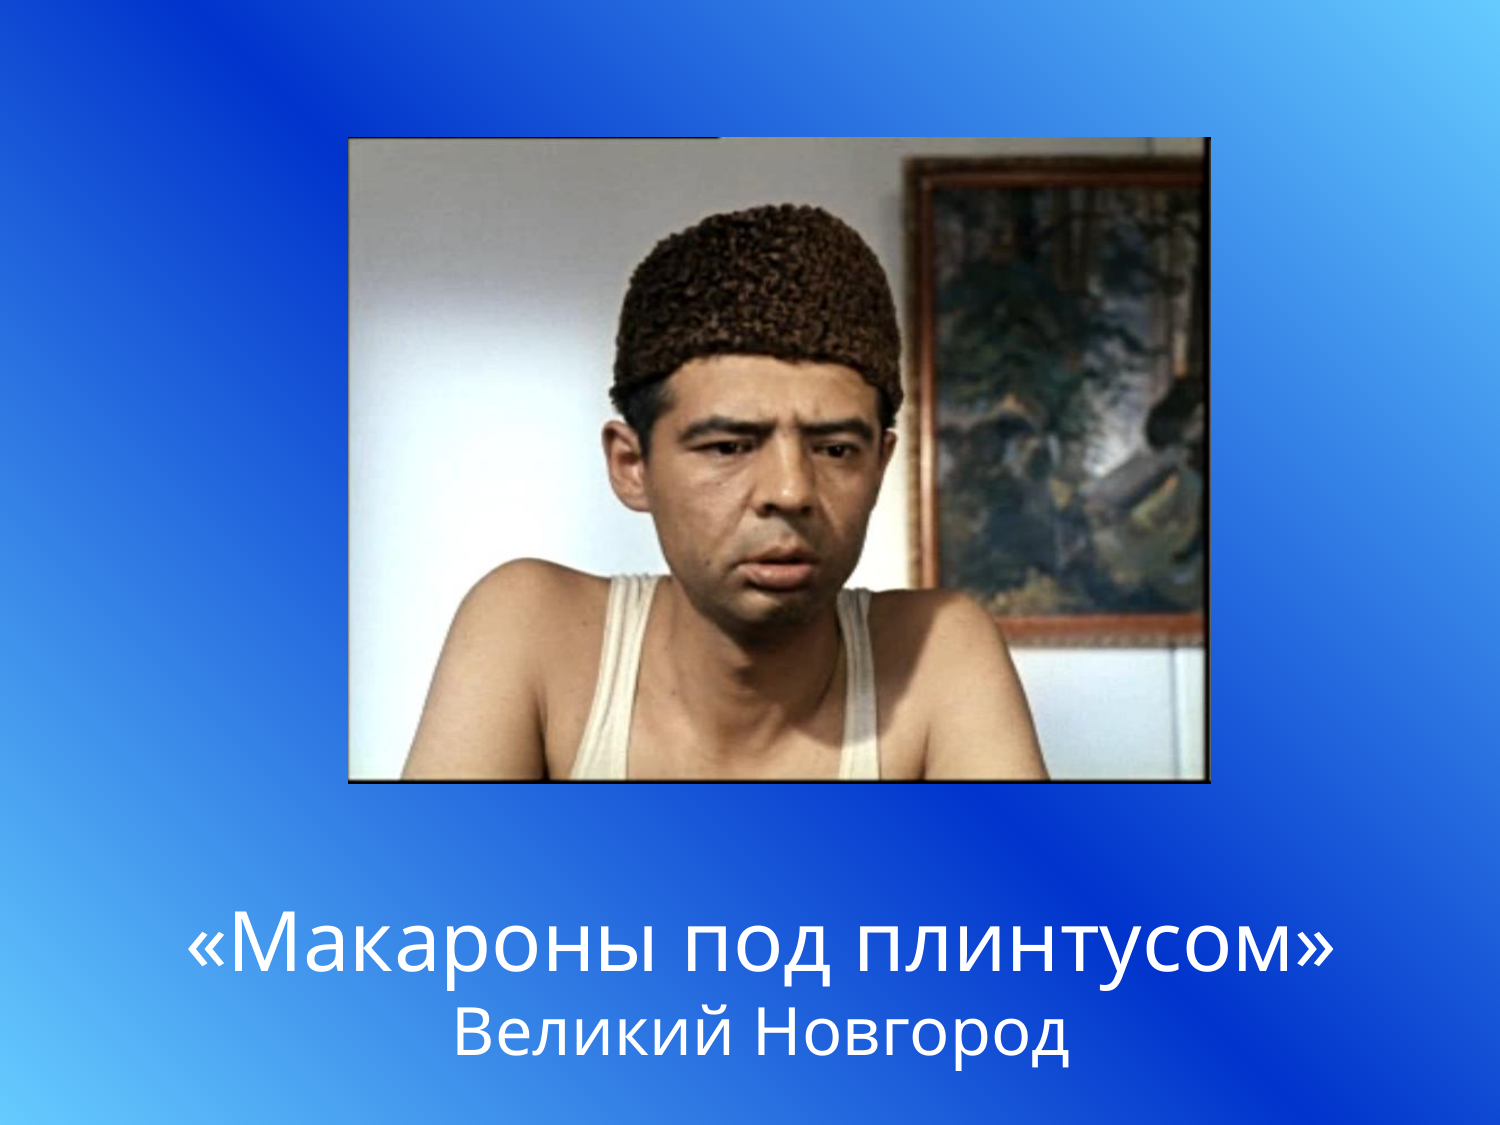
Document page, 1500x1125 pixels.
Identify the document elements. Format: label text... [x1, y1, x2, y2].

text_box «Макароны под плинтусом» Великий Новгород [123, 857, 1399, 1099]
picture [348, 137, 1211, 784]
